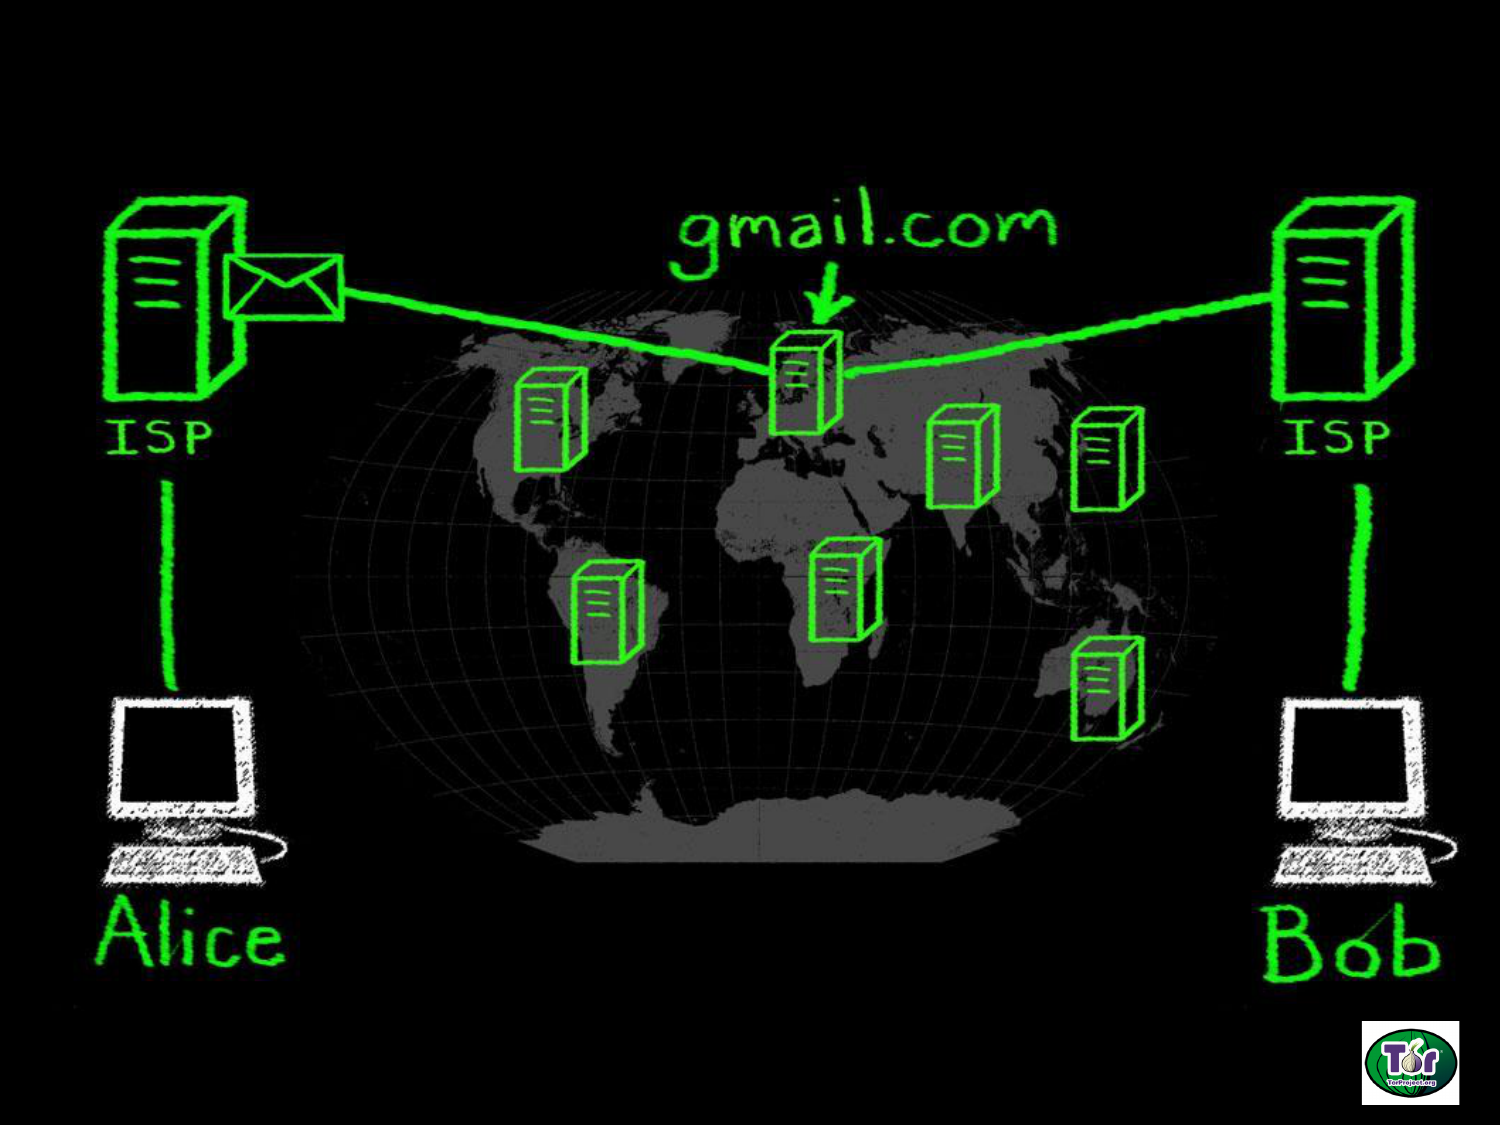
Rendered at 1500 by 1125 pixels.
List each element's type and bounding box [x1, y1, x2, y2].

text_box [51, 144, 1467, 1011]
picture [1361, 1021, 1460, 1105]
